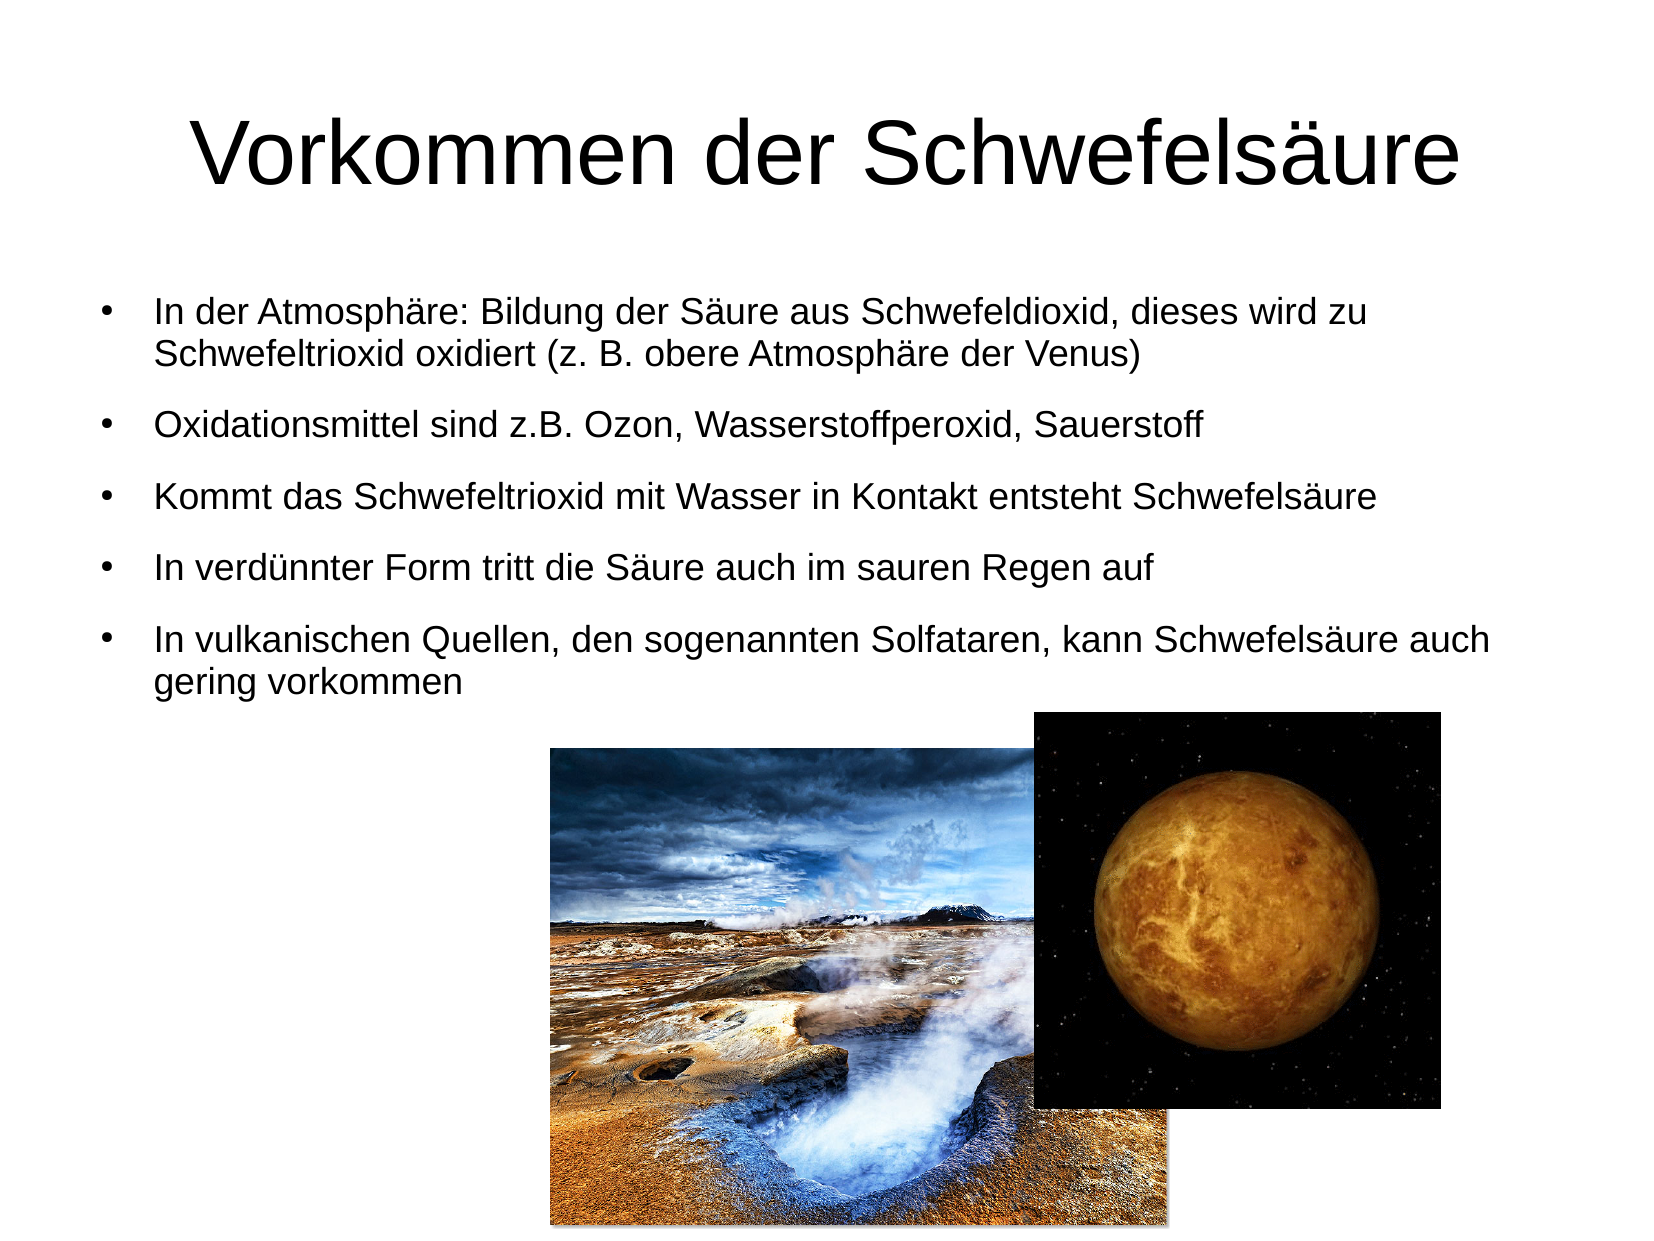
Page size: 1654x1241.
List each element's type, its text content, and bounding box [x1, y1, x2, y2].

list In der Atmosphäre: Bildung der Säure aus Schwefeldioxid, dieses wird zu Schwefeltrioxid oxidiert (z. B. obere Atmosphäre der Venus) Oxidationsmittel sind z.B. Ozon, Wasserstoffperoxid, Sauerstoff Kommt das Schwefeltrioxid mit Wasser in Kontakt entsteht Schwefelsäure In verdünnter Form tritt die Säure auch im sauren Regen auf In vulkanischen Quellen, den sogenannten Solfataren, kann Schwefelsäure auch gering vorkommen [82, 290, 1571, 1109]
title Vorkommen der Schwefelsäure [82, 49, 1571, 257]
picture [550, 712, 1441, 1229]
